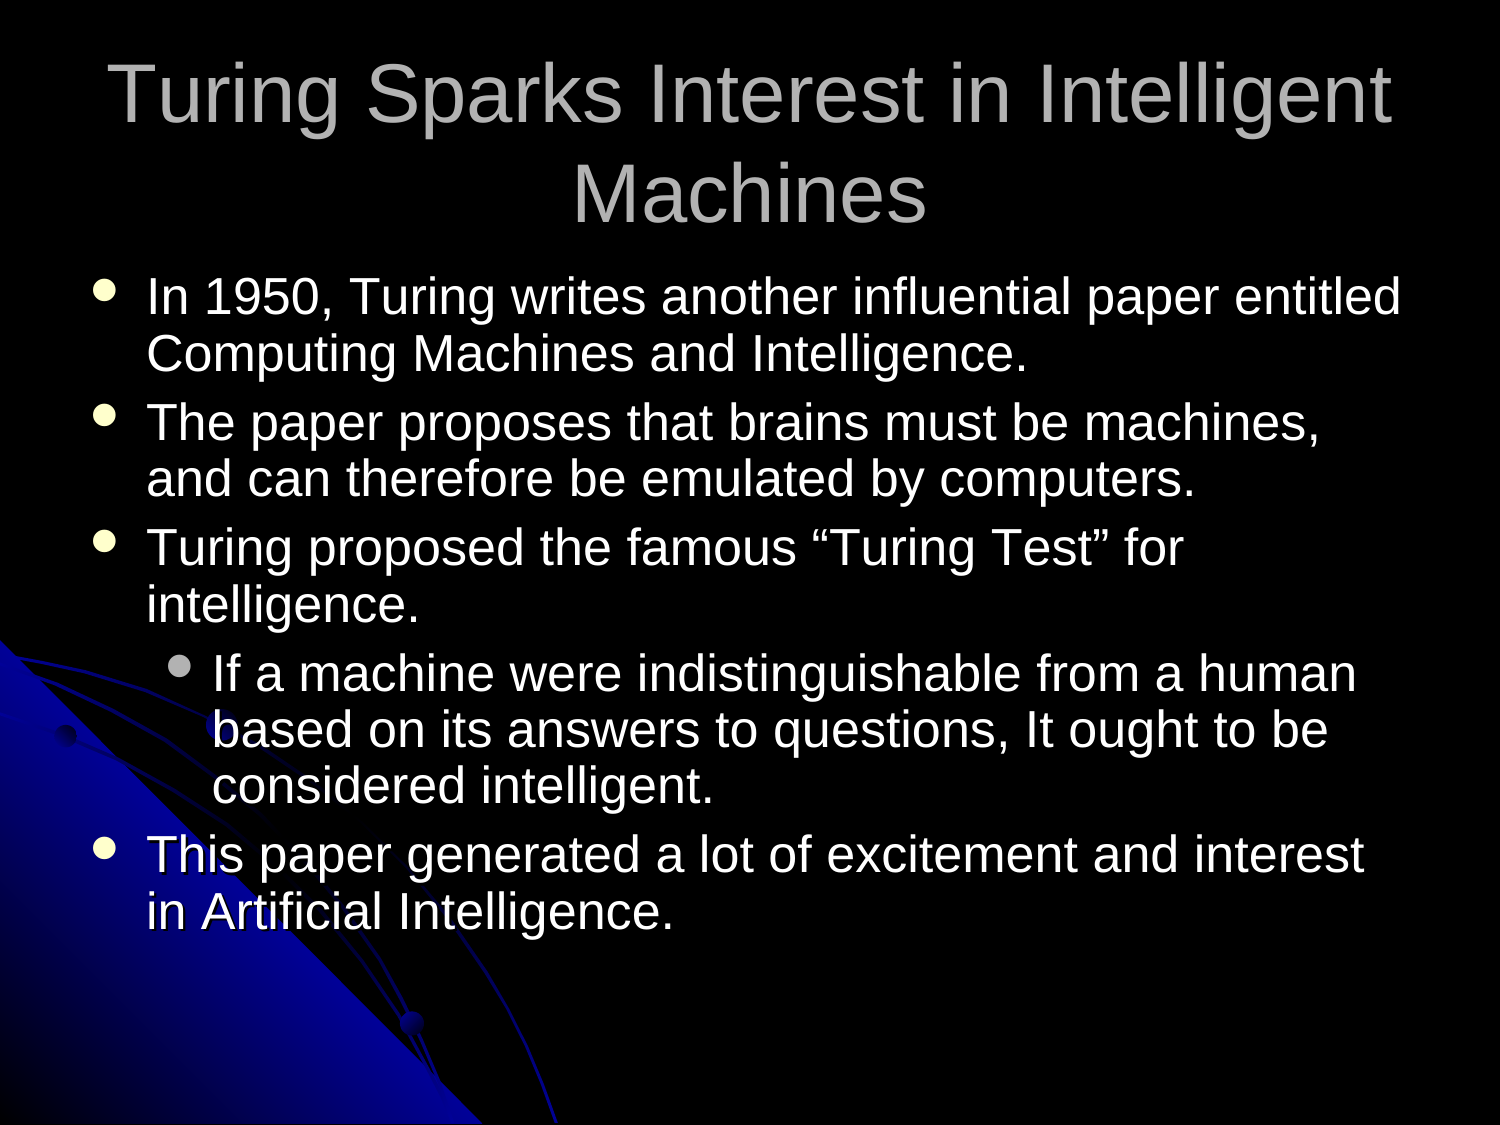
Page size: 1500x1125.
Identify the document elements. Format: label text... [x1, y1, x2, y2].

list In 1950, Turing writes another influential paper entitled Computing Machines and Intelligence. The paper proposes that brains must be machines, and can therefore be emulated by computers. Turing proposed the famous “Turing Test” for intelligence. If a machine were indistinguishable from a human based on its answers to questions, It ought to be considered intelligent. This paper generated a lot of excitement and interest in Artificial Intelligence. [75, 262, 1426, 1006]
title Turing Sparks Interest in Intelligent Machines [75, 31, 1426, 247]
